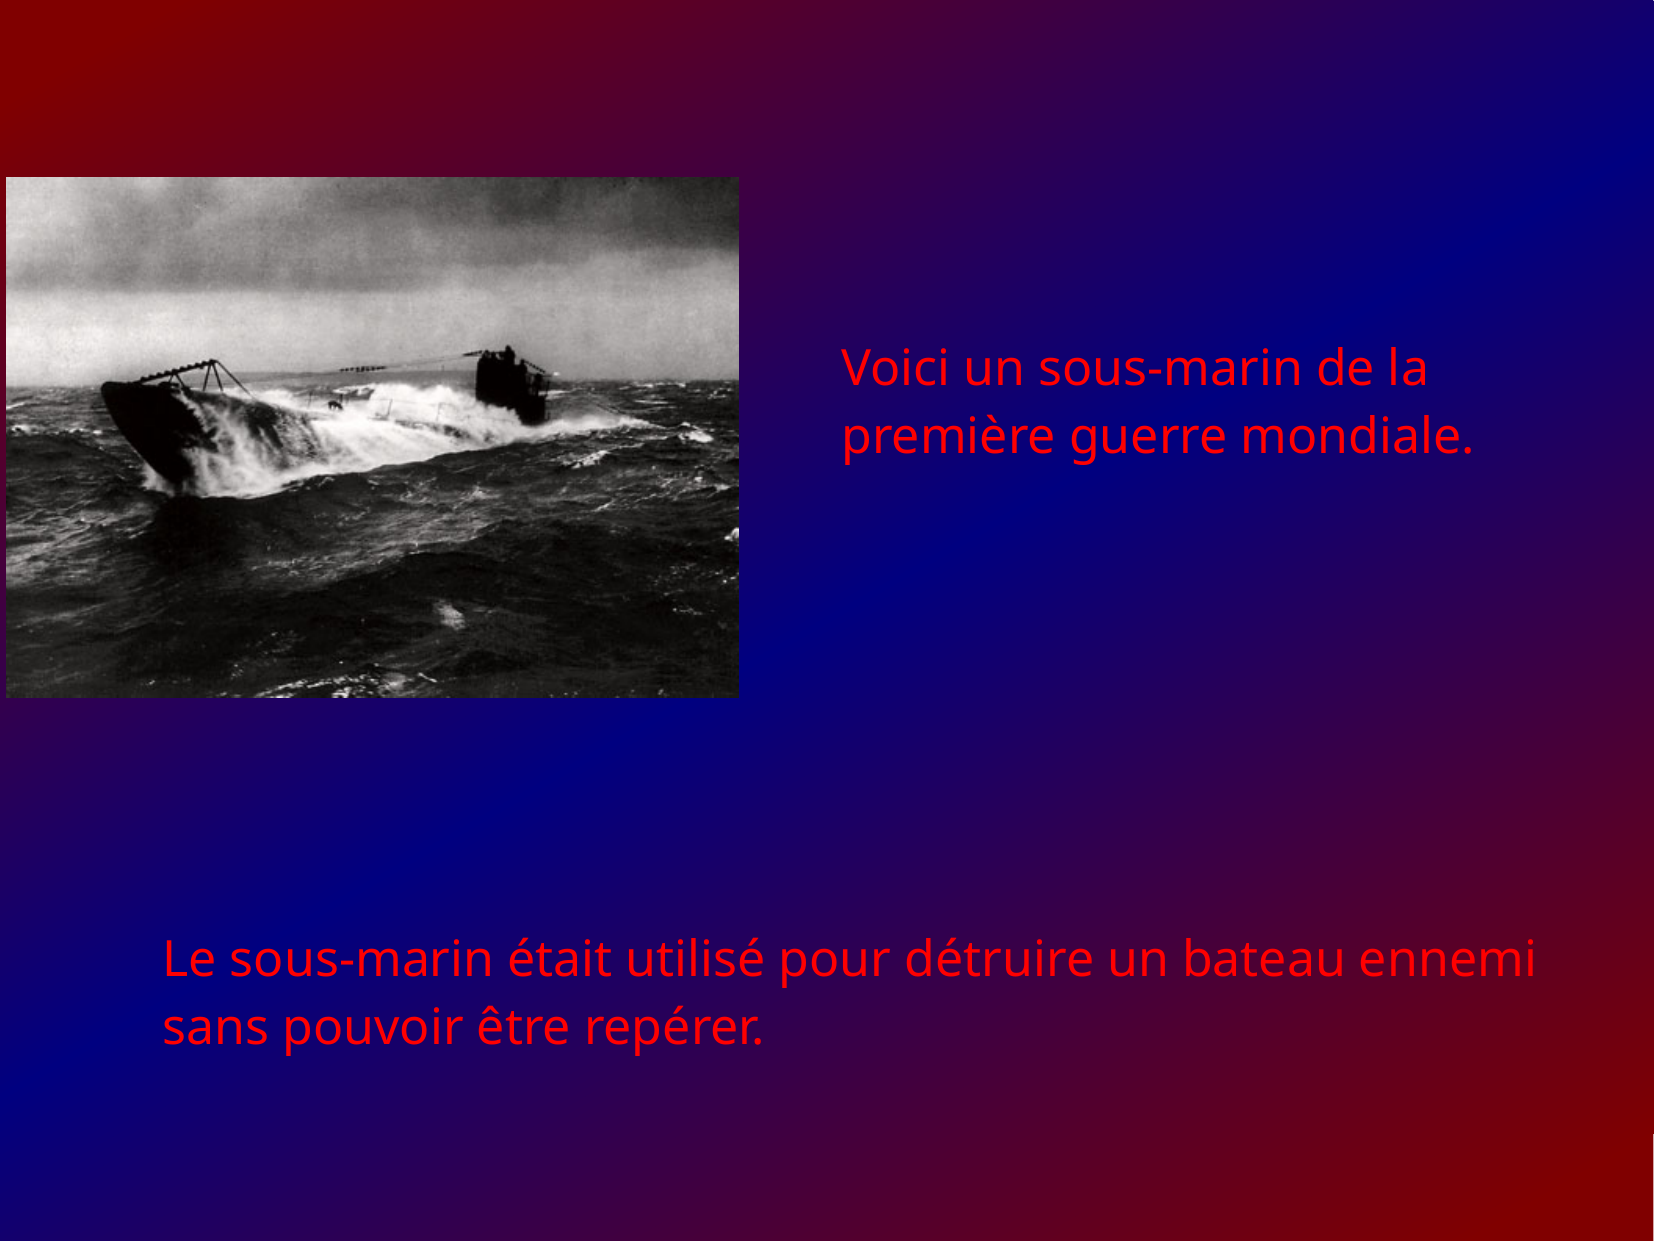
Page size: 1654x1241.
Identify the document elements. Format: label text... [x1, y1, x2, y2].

picture [6, 177, 739, 698]
text_box Le sous-marin était utilisé pour détruire un bateau ennemi sans pouvoir être repérer. [147, 915, 1625, 1072]
text_box Voici un sous-marin de la première guerre mondiale. [826, 324, 1625, 481]
